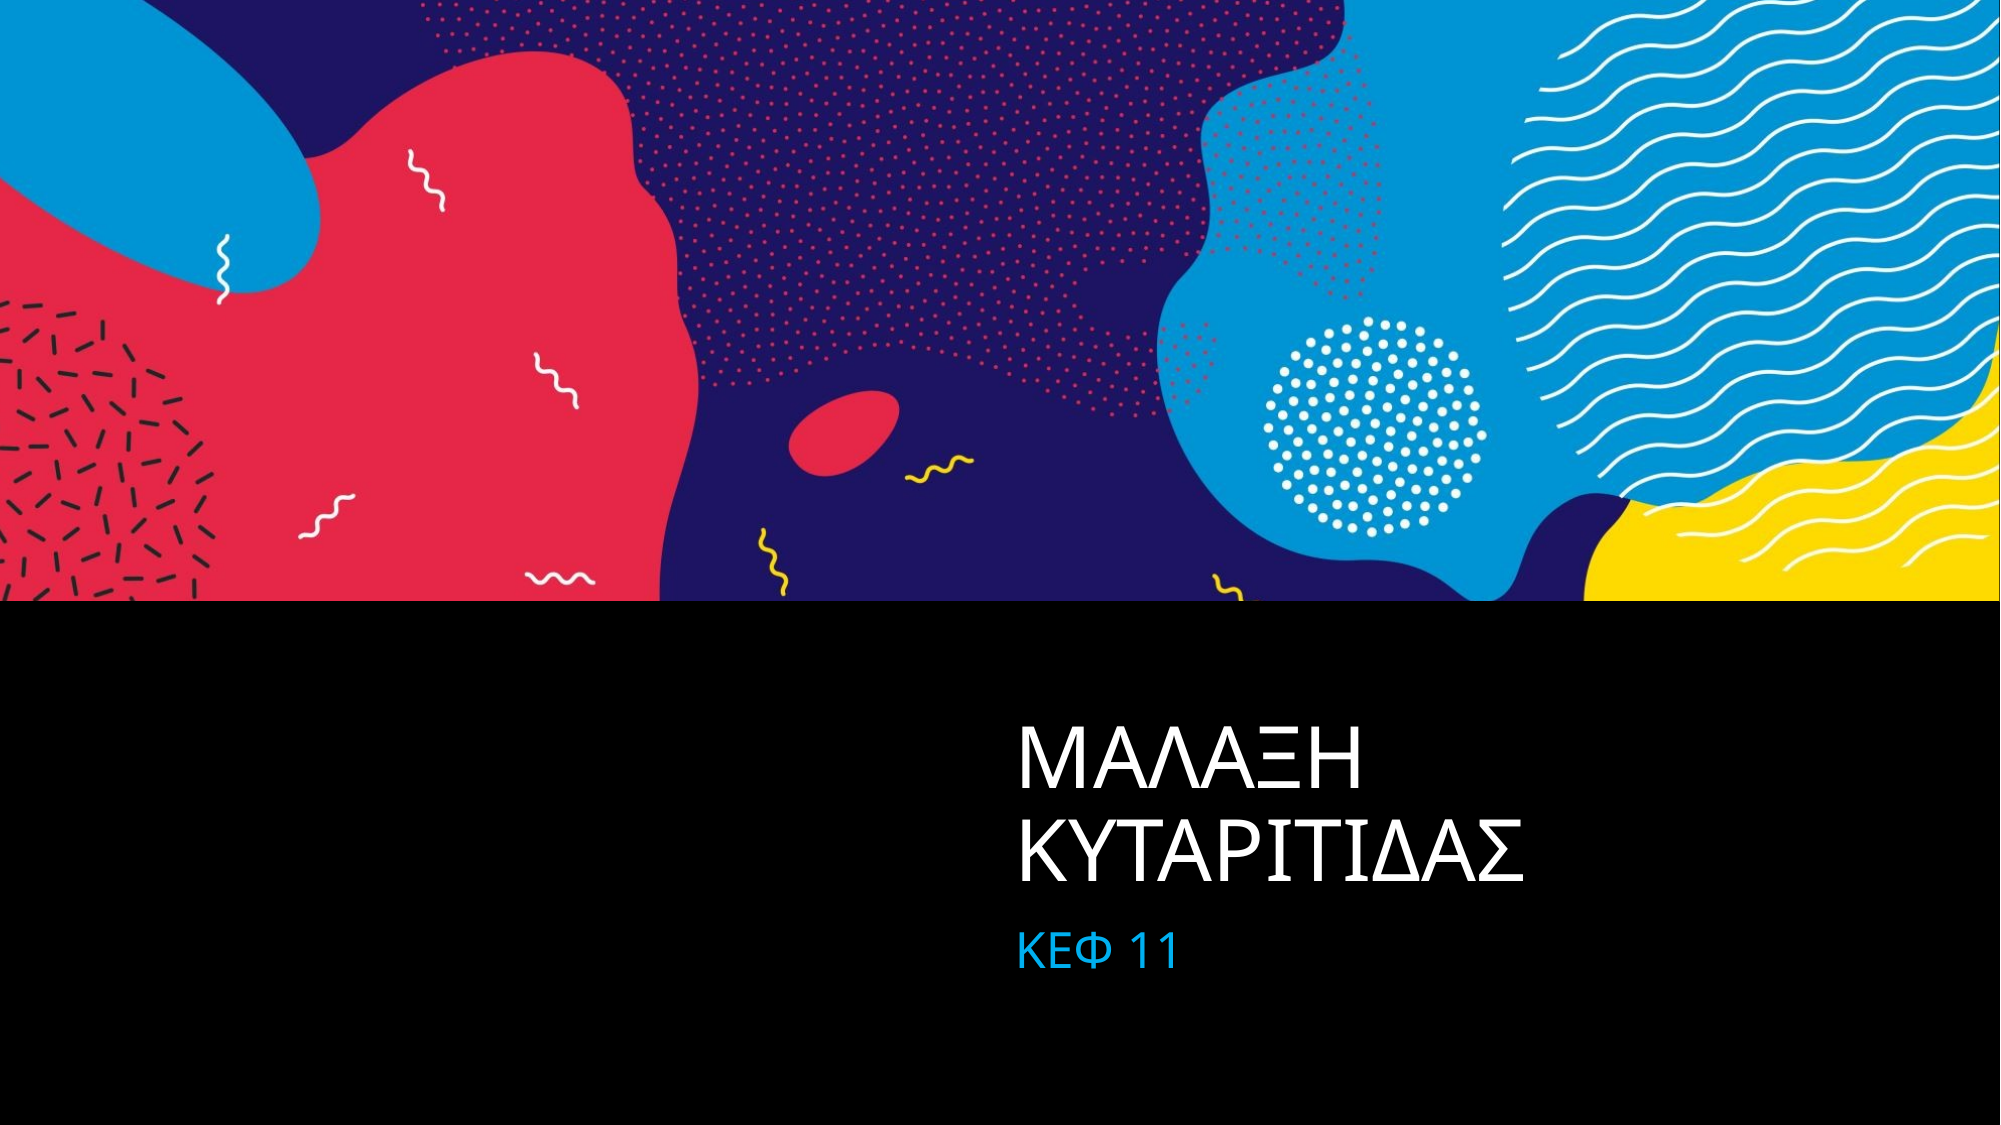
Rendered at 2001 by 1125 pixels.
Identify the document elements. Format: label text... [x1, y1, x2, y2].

picture [1469, 401, 1480, 411]
picture [1318, 512, 1328, 523]
picture [1348, 501, 1358, 511]
picture [1339, 454, 1349, 464]
picture [1370, 418, 1381, 429]
picture [1539, 0, 1815, 92]
picture [1393, 370, 1403, 380]
picture [1201, 374, 1208, 380]
picture [1503, 95, 2000, 280]
picture [1441, 367, 1452, 378]
picture [1407, 431, 1417, 441]
picture [1308, 396, 1319, 407]
picture [1453, 459, 1465, 469]
picture [1419, 501, 1430, 512]
picture [1363, 160, 1370, 167]
picture [1357, 484, 1368, 493]
picture [1462, 473, 1473, 483]
picture [1323, 71, 1329, 80]
picture [1326, 289, 1333, 296]
picture [1268, 221, 1276, 227]
picture [1388, 461, 1399, 472]
picture [1396, 321, 1407, 332]
picture [1342, 324, 1353, 334]
picture [1272, 384, 1283, 395]
picture [1321, 412, 1332, 423]
picture [1371, 251, 1379, 256]
picture [1394, 477, 1405, 488]
picture [1283, 425, 1295, 435]
picture [1400, 447, 1411, 457]
picture [1357, 450, 1367, 461]
picture [1203, 322, 1209, 330]
picture [1386, 490, 1396, 500]
picture [1382, 402, 1393, 413]
picture [1576, 283, 2000, 455]
picture [1325, 392, 1335, 403]
picture [1323, 188, 1329, 198]
picture [1558, 0, 1706, 59]
picture [1294, 469, 1304, 480]
picture [1308, 503, 1318, 513]
picture [1383, 506, 1394, 518]
picture [1316, 142, 1322, 149]
picture [1429, 486, 1439, 496]
picture [1346, 437, 1356, 447]
picture [1293, 130, 1303, 135]
picture [1347, 154, 1353, 161]
picture [1308, 484, 1318, 494]
picture [1329, 377, 1339, 388]
picture [1365, 435, 1376, 446]
picture [1333, 426, 1344, 437]
picture [1291, 377, 1301, 389]
picture [1219, 218, 1225, 225]
picture [1459, 368, 1471, 379]
picture [1344, 207, 1352, 214]
picture [1298, 410, 1309, 421]
picture [1366, 527, 1378, 538]
picture [1358, 243, 1364, 250]
picture [1270, 144, 1276, 153]
picture [1362, 512, 1373, 522]
picture [1273, 95, 1281, 102]
picture [1362, 346, 1373, 356]
picture [1428, 389, 1438, 400]
picture [1407, 379, 1418, 391]
picture [1433, 338, 1444, 348]
text_box [0, 601, 1999, 1125]
picture [1476, 430, 1488, 441]
picture [1309, 464, 1319, 475]
picture [1448, 440, 1459, 450]
picture [1344, 390, 1355, 400]
picture [1364, 390, 1375, 401]
picture [1383, 441, 1394, 453]
picture [1350, 172, 1357, 178]
picture [1419, 516, 1429, 526]
picture [1437, 456, 1447, 466]
picture [1274, 462, 1283, 473]
picture [1362, 404, 1371, 415]
picture [1428, 356, 1438, 367]
picture [1331, 500, 1342, 509]
picture [1363, 316, 1374, 327]
picture [1359, 330, 1369, 341]
picture [1516, 163, 2000, 342]
picture [1423, 466, 1434, 476]
picture [1418, 401, 1428, 412]
picture [0, 0, 1472, 601]
title ΜΑΛΑΞΗ ΚΥΤΑΡΙΤΙΔΑΣ [999, 628, 1548, 909]
picture [1378, 339, 1389, 349]
picture [1452, 400, 1462, 411]
picture [1347, 523, 1358, 534]
picture [1265, 399, 1276, 411]
picture [1332, 519, 1343, 530]
picture [1437, 407, 1447, 417]
picture [1432, 438, 1444, 448]
picture [1303, 358, 1314, 369]
picture [1234, 217, 1240, 224]
picture [1395, 413, 1407, 423]
picture [1317, 435, 1328, 445]
picture [1302, 450, 1312, 461]
picture [1340, 480, 1350, 491]
picture [1418, 446, 1429, 457]
picture [1306, 379, 1317, 390]
picture [1293, 86, 1299, 93]
picture [1240, 117, 1247, 123]
picture [1372, 361, 1382, 373]
picture [1291, 350, 1301, 361]
picture [1540, 222, 2000, 401]
picture [1397, 338, 1407, 349]
picture [1411, 484, 1421, 494]
picture [1422, 373, 1432, 382]
picture [1339, 405, 1350, 416]
picture [1254, 135, 1262, 141]
picture [1444, 383, 1454, 394]
picture [1262, 164, 1268, 171]
picture [1450, 488, 1461, 498]
picture [1380, 319, 1390, 331]
picture [1501, 56, 2000, 247]
picture [1493, 315, 2000, 1125]
picture [1293, 437, 1303, 447]
picture [1364, 131, 1369, 141]
picture [1471, 453, 1481, 463]
picture [1278, 410, 1288, 421]
picture [1254, 119, 1261, 125]
picture [1341, 243, 1349, 249]
picture [1306, 338, 1316, 348]
subtitle ΚΕΦ 11 [999, 917, 1262, 1024]
picture [1511, 0, 1980, 164]
picture [1412, 416, 1423, 427]
picture [1382, 523, 1394, 534]
picture [1508, 130, 2000, 312]
picture [1524, 0, 1866, 123]
picture [1556, 253, 2000, 428]
picture [1400, 394, 1411, 405]
picture [1448, 350, 1459, 361]
picture [1385, 426, 1396, 437]
picture [1351, 358, 1361, 369]
picture [1323, 449, 1333, 459]
picture [1503, 17, 2000, 210]
picture [1526, 194, 2000, 373]
picture [1350, 467, 1363, 478]
picture [1387, 354, 1398, 364]
picture [1183, 333, 1189, 340]
picture [1407, 463, 1417, 474]
picture [1311, 216, 1317, 223]
picture [1348, 189, 1354, 196]
picture [1429, 422, 1439, 433]
picture [1257, 149, 1263, 157]
picture [1321, 345, 1331, 355]
picture [1267, 440, 1279, 450]
picture [1341, 342, 1352, 353]
picture [1281, 480, 1293, 490]
picture [1347, 374, 1358, 384]
picture [1449, 420, 1459, 431]
picture [1185, 379, 1193, 384]
picture [1286, 241, 1293, 247]
picture [1336, 164, 1343, 170]
picture [1282, 451, 1292, 461]
picture [1293, 494, 1304, 505]
picture [1438, 503, 1448, 512]
picture [1345, 279, 1351, 286]
picture [1368, 494, 1378, 506]
picture [1324, 329, 1334, 338]
picture [1330, 148, 1338, 153]
picture [1366, 101, 1373, 107]
picture [1463, 437, 1474, 447]
picture [1350, 419, 1361, 429]
picture [1326, 467, 1336, 477]
picture [1307, 423, 1318, 434]
picture [1415, 342, 1426, 352]
picture [1344, 103, 1349, 112]
picture [1332, 357, 1343, 368]
picture [1400, 519, 1410, 529]
picture [1415, 326, 1426, 338]
picture [1407, 358, 1418, 368]
picture [1263, 423, 1274, 433]
picture [1322, 485, 1334, 496]
picture [1276, 161, 1282, 169]
picture [1288, 397, 1299, 407]
picture [1280, 366, 1290, 377]
picture [1468, 415, 1478, 426]
picture [1372, 456, 1382, 467]
picture [1368, 375, 1378, 386]
picture [1229, 199, 1236, 205]
picture [1441, 474, 1451, 486]
picture [1373, 474, 1383, 486]
picture [1402, 501, 1412, 511]
picture [1285, 224, 1291, 233]
picture [1294, 188, 1301, 196]
picture [1385, 383, 1395, 394]
picture [1316, 365, 1327, 376]
picture [1358, 210, 1363, 218]
picture [1463, 385, 1474, 396]
